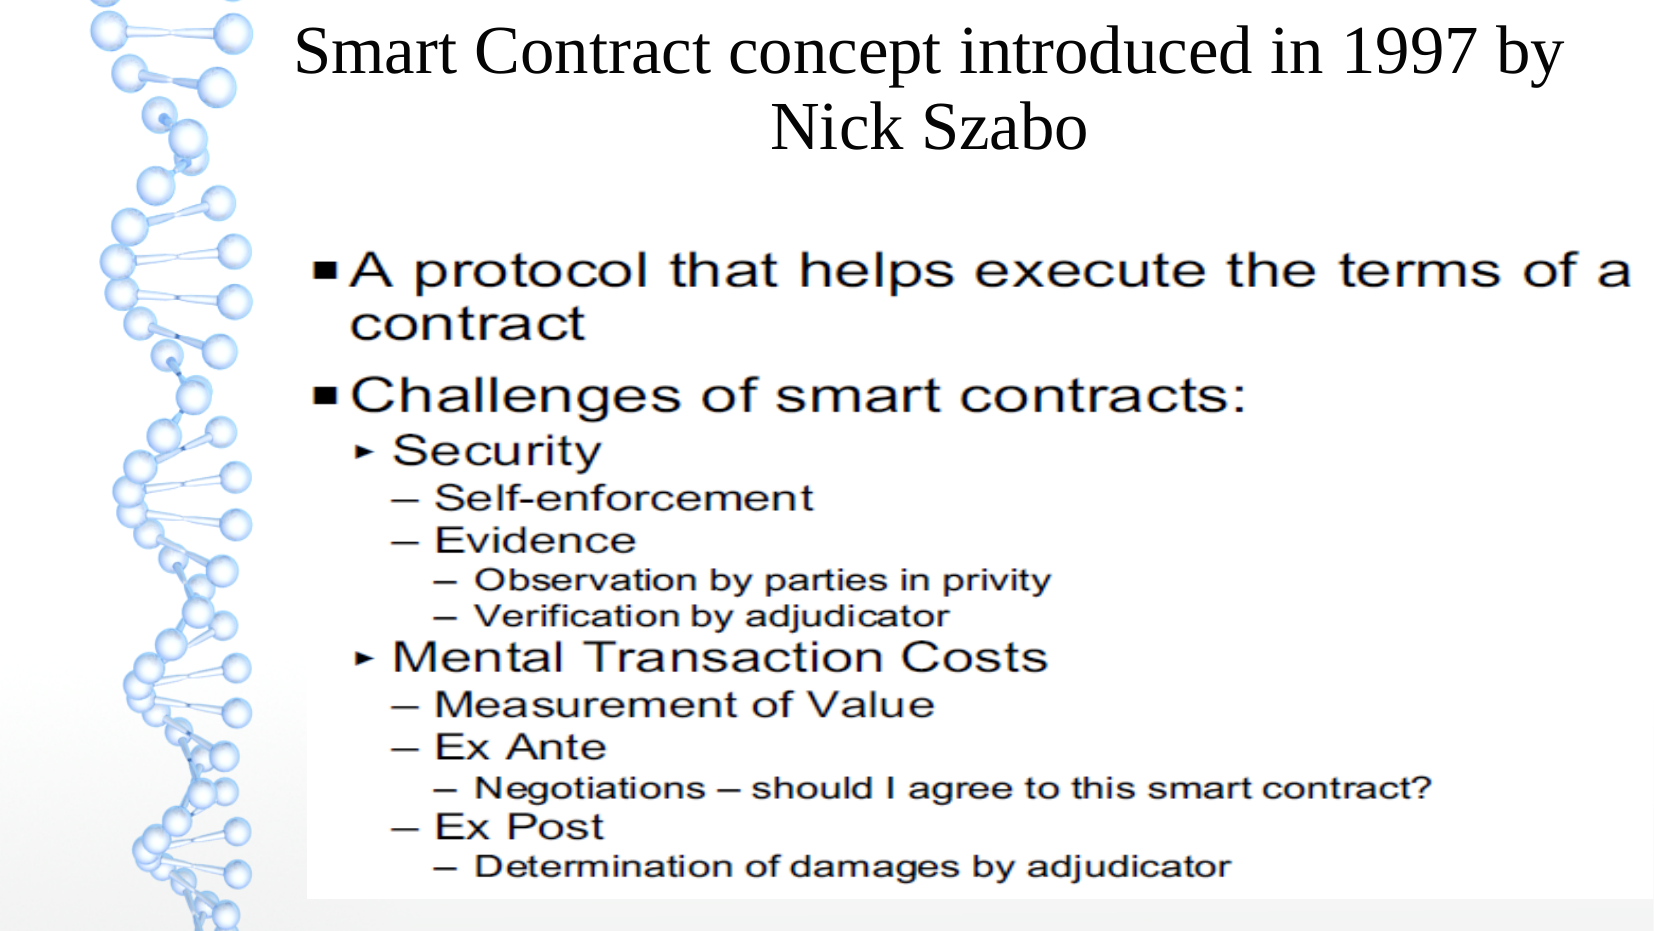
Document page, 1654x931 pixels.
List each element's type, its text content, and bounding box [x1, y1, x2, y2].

title Smart Contract concept introduced in 1997 by Nick Szabo [265, 11, 1595, 166]
picture [0, 0, 1654, 931]
